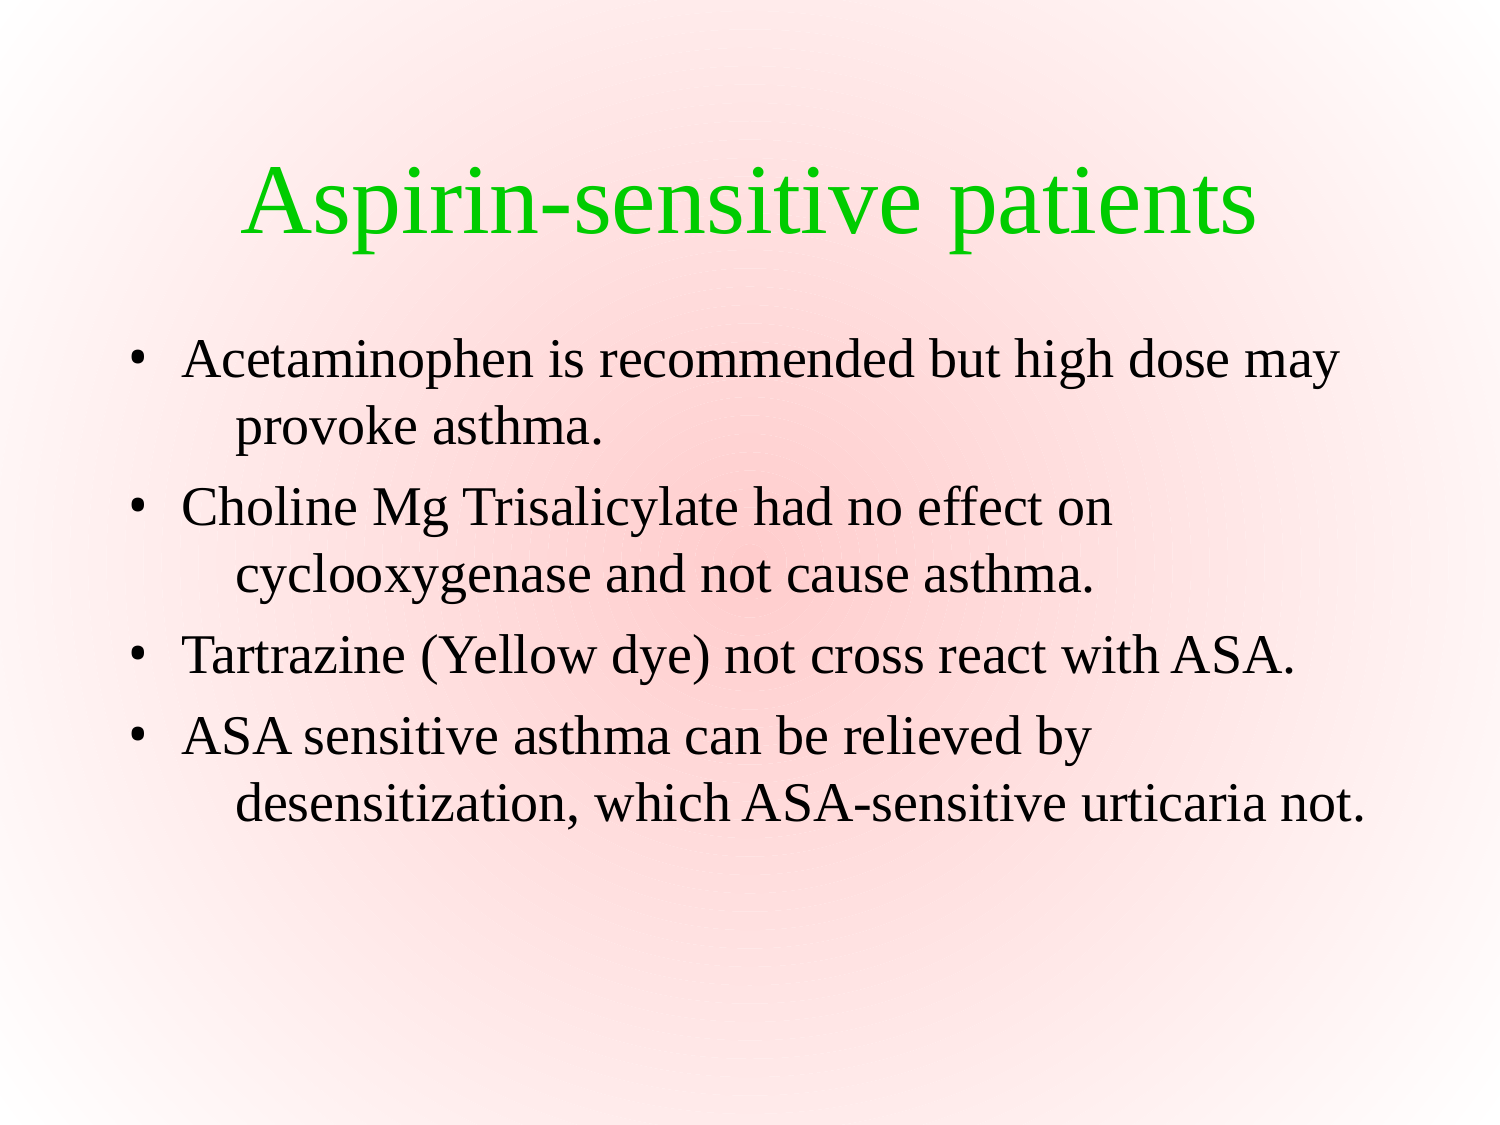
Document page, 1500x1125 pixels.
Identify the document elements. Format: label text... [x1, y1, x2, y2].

list Acetaminophen is recommended but high dose may provoke asthma. Choline Mg Trisalicylate had no effect on cyclooxygenase and not cause asthma. Tartrazine (Yellow dye) not cross react with ASA. ASA sensitive asthma can be relieved by desensitization, which ASA-sensitive urticaria not. [112, 314, 1388, 902]
title Aspirin-sensitive patients [112, 99, 1388, 288]
